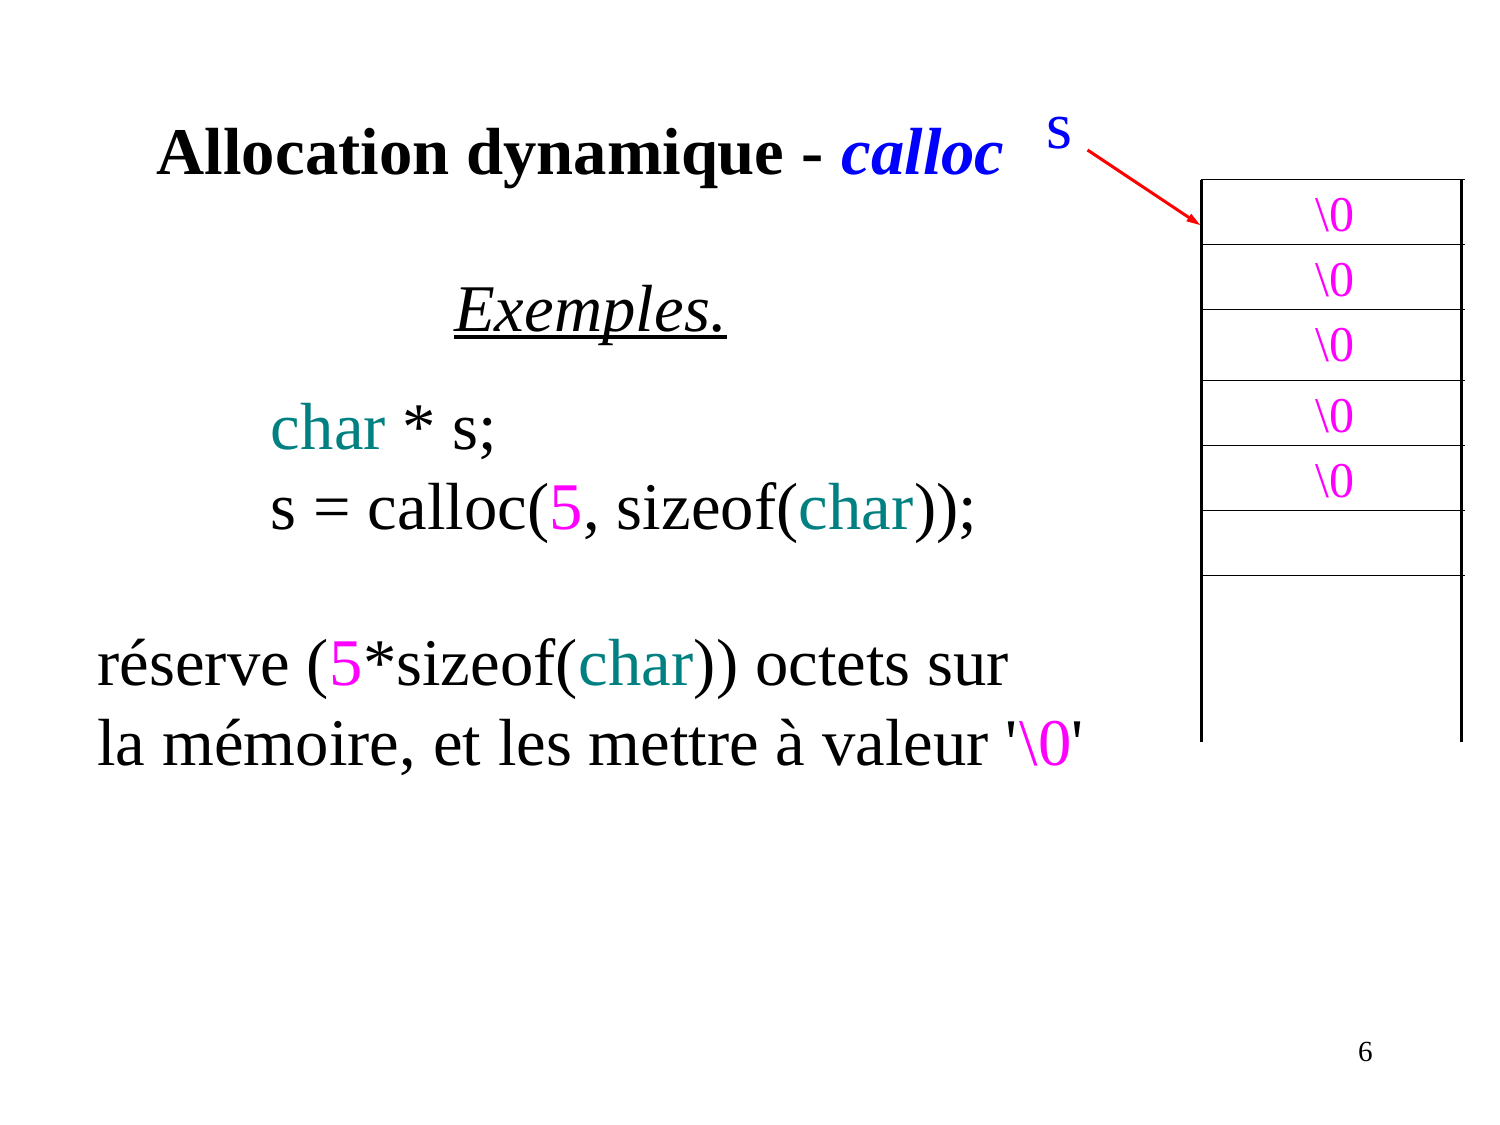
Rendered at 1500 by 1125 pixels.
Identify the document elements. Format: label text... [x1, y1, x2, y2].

text_box \0 [1300, 439, 1388, 515]
text_box \0 [1300, 238, 1388, 303]
text_box Allocation dynamique - calloc [142, 99, 1020, 196]
text_box \0 [1300, 303, 1388, 374]
text_box \0 [1300, 374, 1388, 439]
text_box Exemples. [439, 257, 743, 353]
text_box \0 [1300, 173, 1388, 238]
text_box s [1032, 75, 1108, 170]
text_box char * s; s = calloc(5, sizeof(char)); [188, 375, 993, 551]
text_box réserve (5*sizeof(char)) octets sur la mémoire, et les mettre à valeur '\0' [82, 611, 1099, 787]
